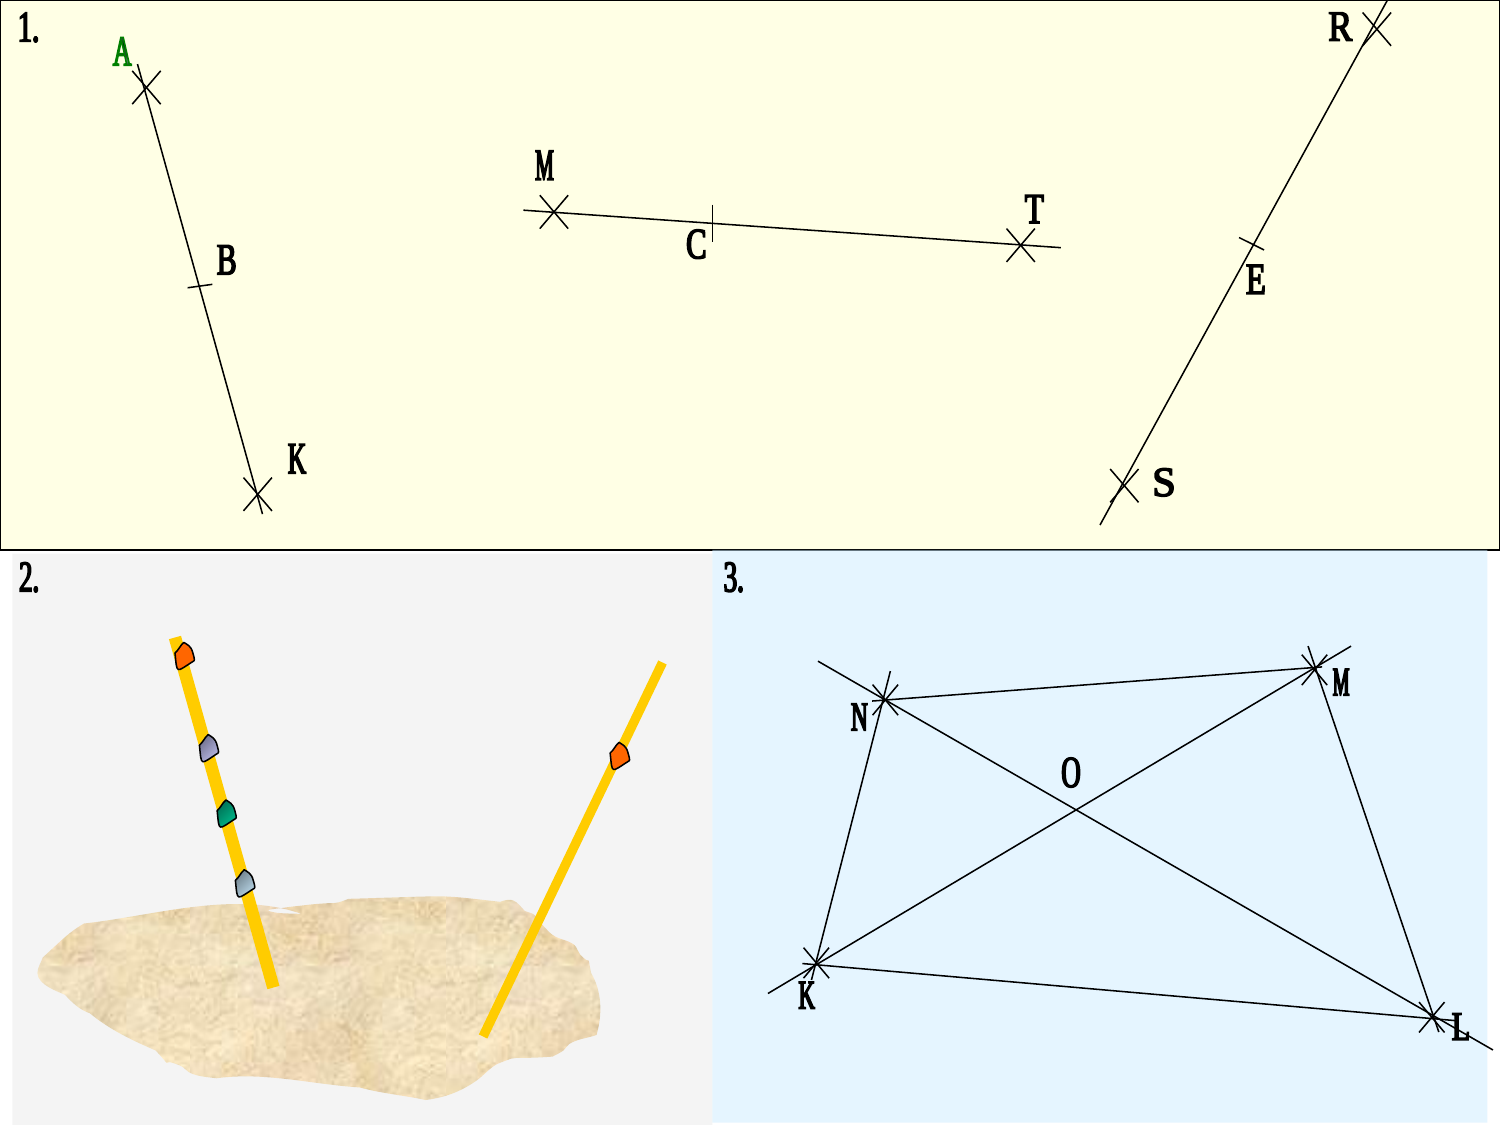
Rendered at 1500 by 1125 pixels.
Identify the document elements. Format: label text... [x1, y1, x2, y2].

text_box 2. [20, 562, 32, 592]
text_box [891, 669, 1309, 808]
text_box L [1452, 1013, 1462, 1028]
text_box [1459, 1032, 1466, 1038]
text_box [821, 812, 1429, 1017]
text_box A [113, 37, 132, 66]
text_box S [1155, 468, 1174, 497]
text_box L [1452, 1030, 1469, 1040]
text_box K [288, 444, 306, 474]
text_box E [1246, 264, 1265, 294]
text_box R [1329, 12, 1353, 41]
text_box [1446, 1021, 1455, 1026]
text_box 3. [724, 562, 737, 592]
text_box [0, 0, 1500, 1125]
text_box 1. [20, 12, 31, 42]
text_box K [799, 981, 815, 1009]
text_box [1080, 672, 1430, 1012]
text_box O [1062, 757, 1080, 788]
text_box C [687, 229, 705, 259]
text_box M [535, 150, 554, 180]
text_box B [217, 245, 236, 275]
text_box [819, 702, 1073, 960]
text_box M [1333, 668, 1349, 696]
text_box T [1025, 195, 1044, 223]
text_box N [851, 703, 868, 731]
